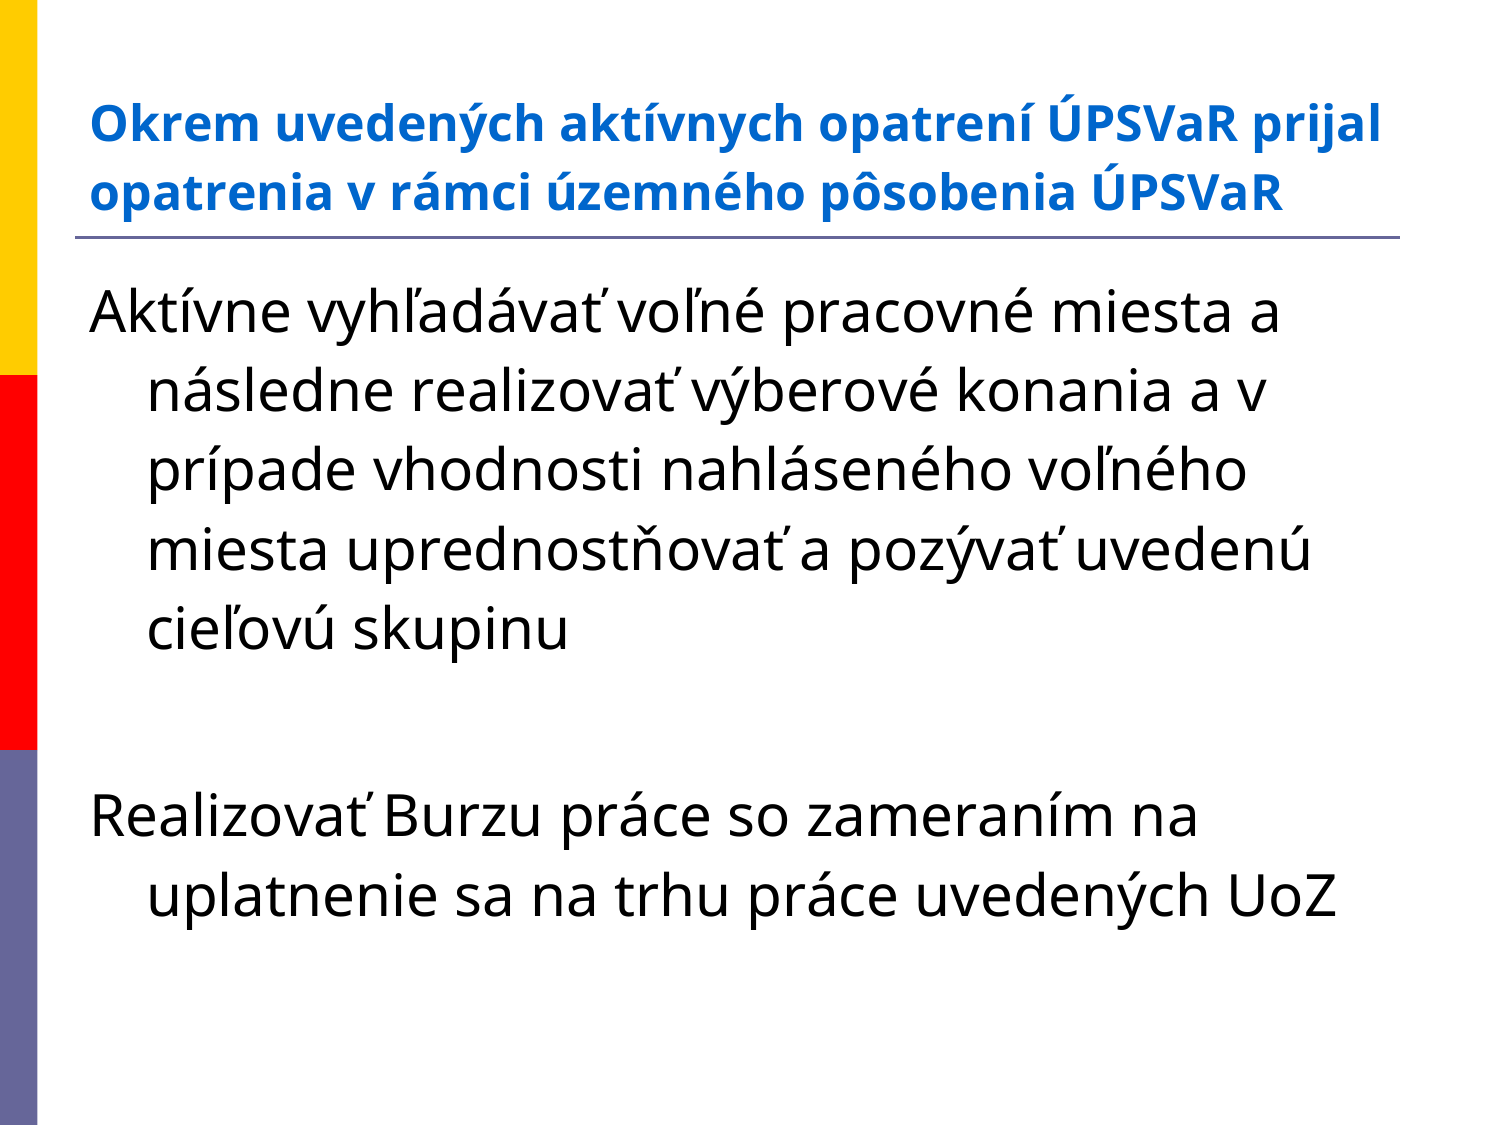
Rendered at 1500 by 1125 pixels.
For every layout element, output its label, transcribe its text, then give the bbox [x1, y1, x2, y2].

title Okrem uvedených aktívnych opatrení ÚPSVaR prijal opatrenia v rámci územného pôsobenia ÚPSVaR [75, 34, 1426, 233]
list Aktívne vyhľadávať voľné pracovné miesta a následne realizovať výberové konania a v prípade vhodnosti nahláseného voľného miesta uprednostňovať a pozývať uvedenú cieľovú skupinu Realizovať Burzu práce so zameraním na uplatnenie sa na trhu práce uvedených UoZ [75, 262, 1426, 1029]
